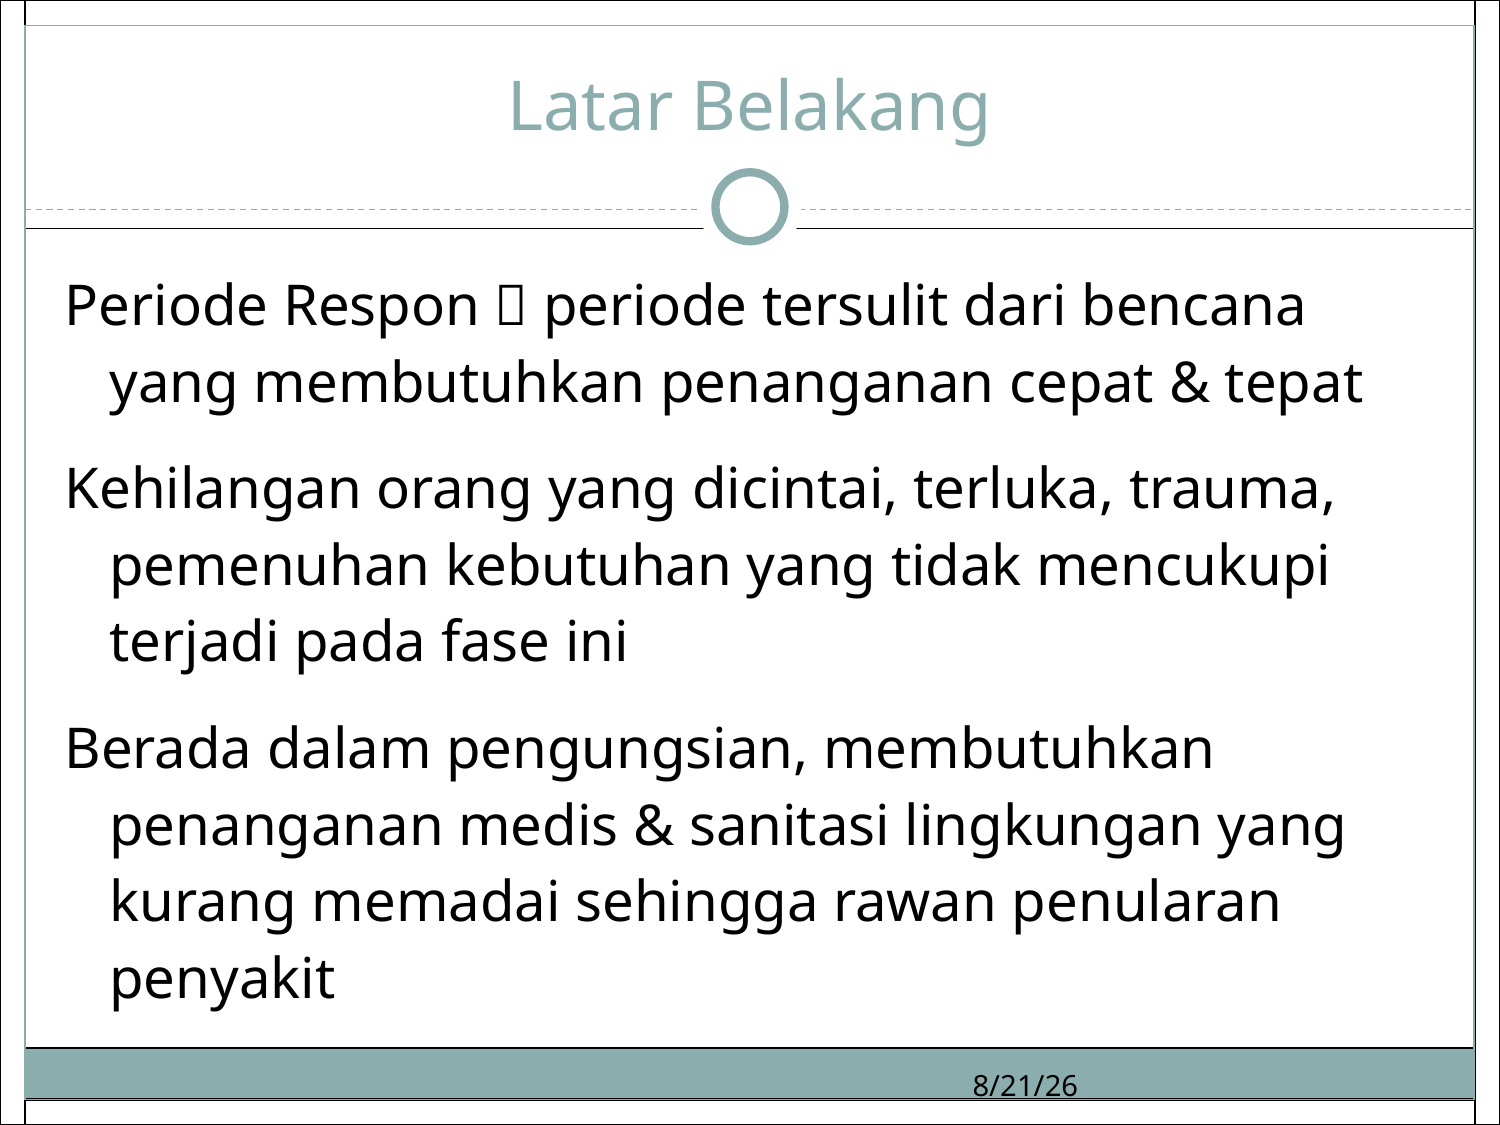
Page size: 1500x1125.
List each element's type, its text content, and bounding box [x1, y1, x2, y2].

title Latar Belakang [49, 0, 1450, 205]
list Periode Respon  periode tersulit dari bencana yang membutuhkan penanganan cepat & tepat Kehilangan orang yang dicintai, terluka, trauma, pemenuhan kebutuhan yang tidak mencukupi terjadi pada fase ini Berada dalam pengungsian, membutuhkan penanganan medis & sanitasi lingkungan yang kurang memadai sehingga rawan penularan penyakit [49, 249, 1450, 1015]
